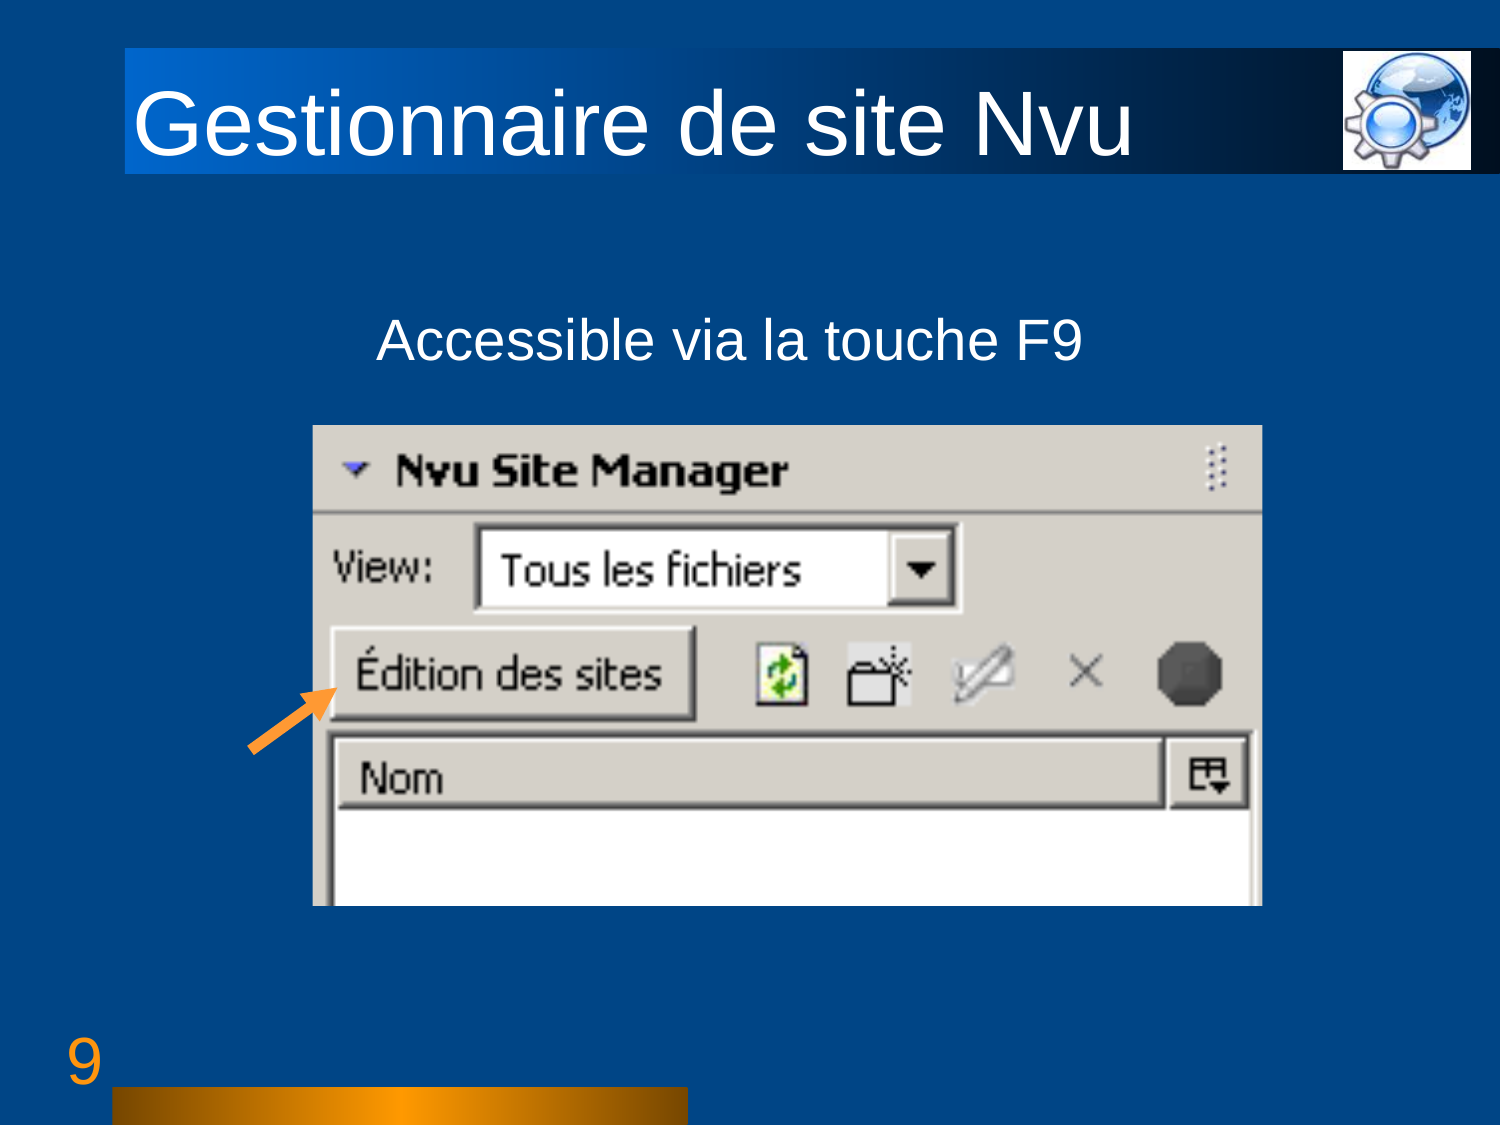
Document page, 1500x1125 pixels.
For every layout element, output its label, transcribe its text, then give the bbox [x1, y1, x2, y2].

chart [312, 425, 1263, 906]
title Gestionnaire de site Nvu [117, 29, 1393, 217]
text_box Accessible via la touche F9 [362, 300, 1100, 386]
picture [1393, 51, 1471, 170]
